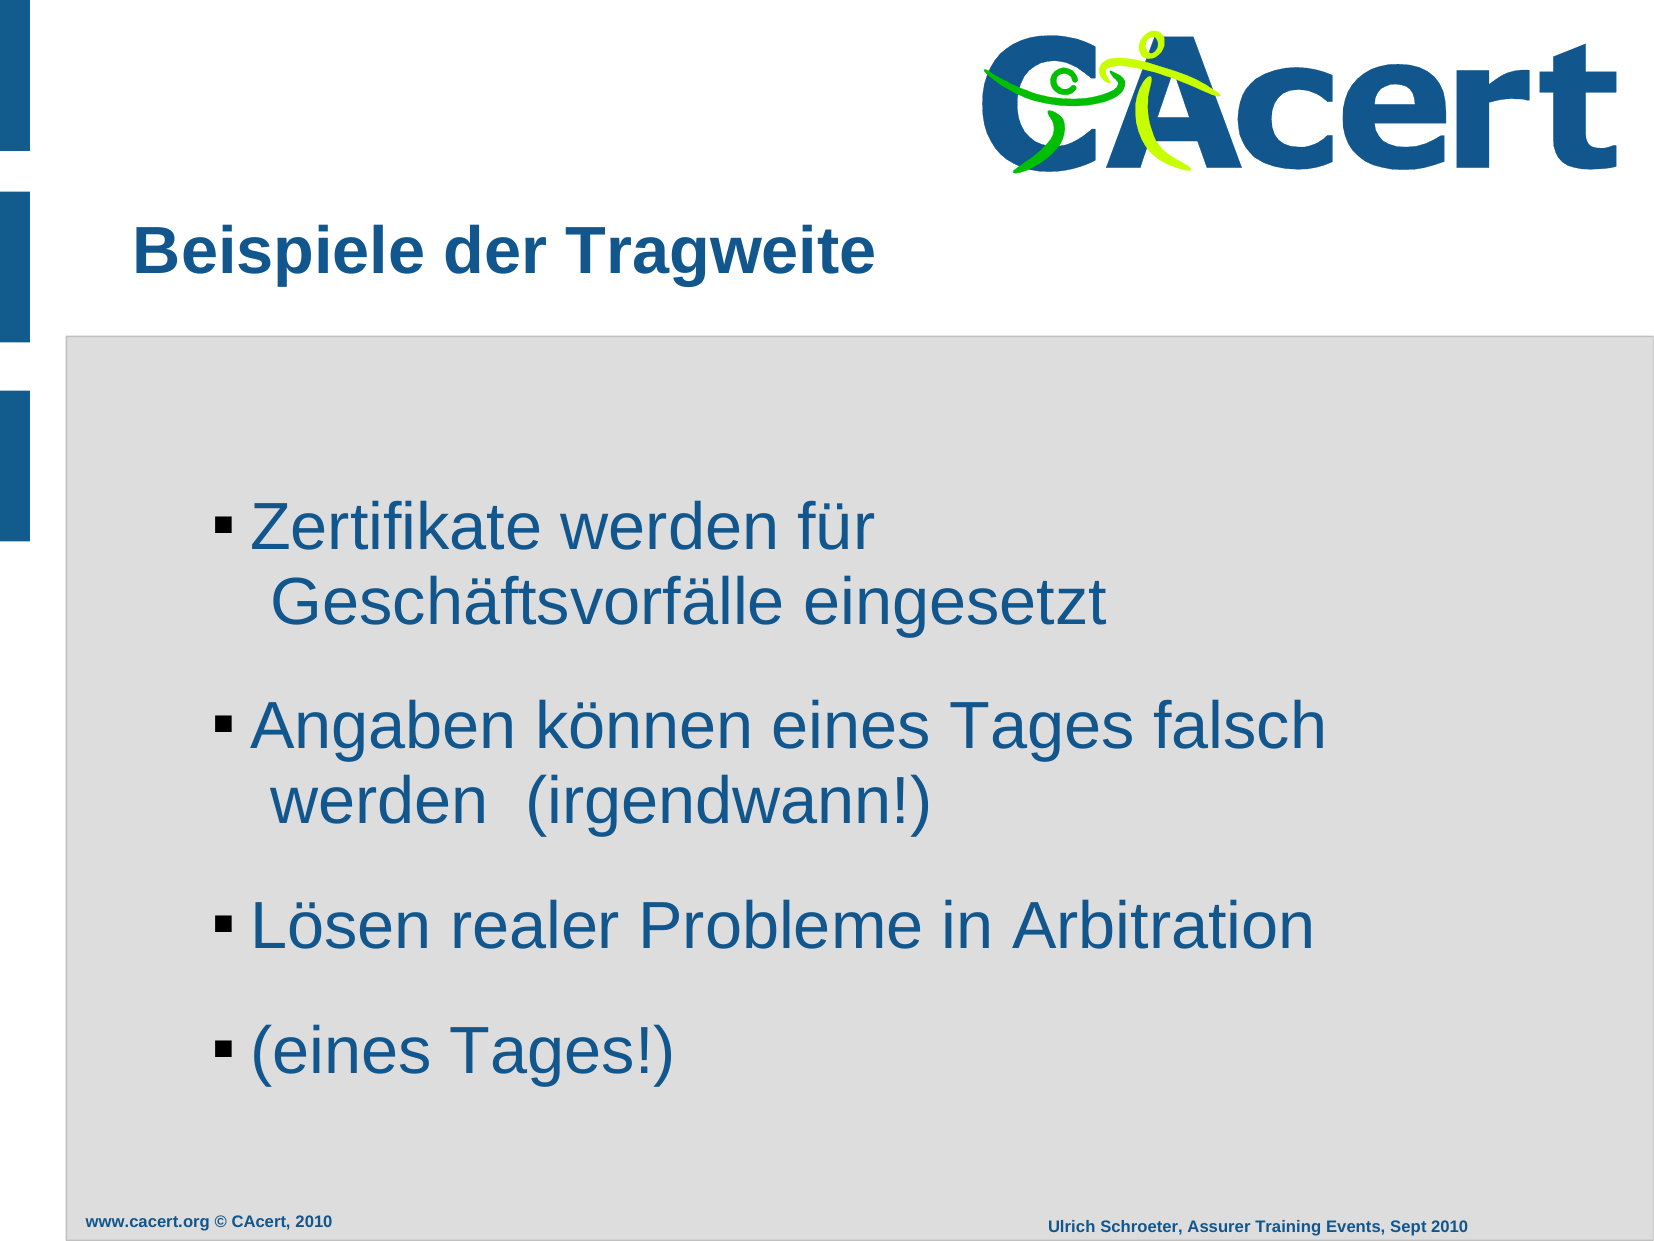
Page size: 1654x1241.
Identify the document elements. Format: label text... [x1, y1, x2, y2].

list Zertifikate werden für Geschäftsvorfälle eingesetzt Angaben können eines Tages falsch werden (irgendwann!) Lösen realer Probleme in Arbitration (eines Tages!) [206, 424, 1418, 1152]
text_box Beispiele der Tragweite [118, 191, 893, 296]
